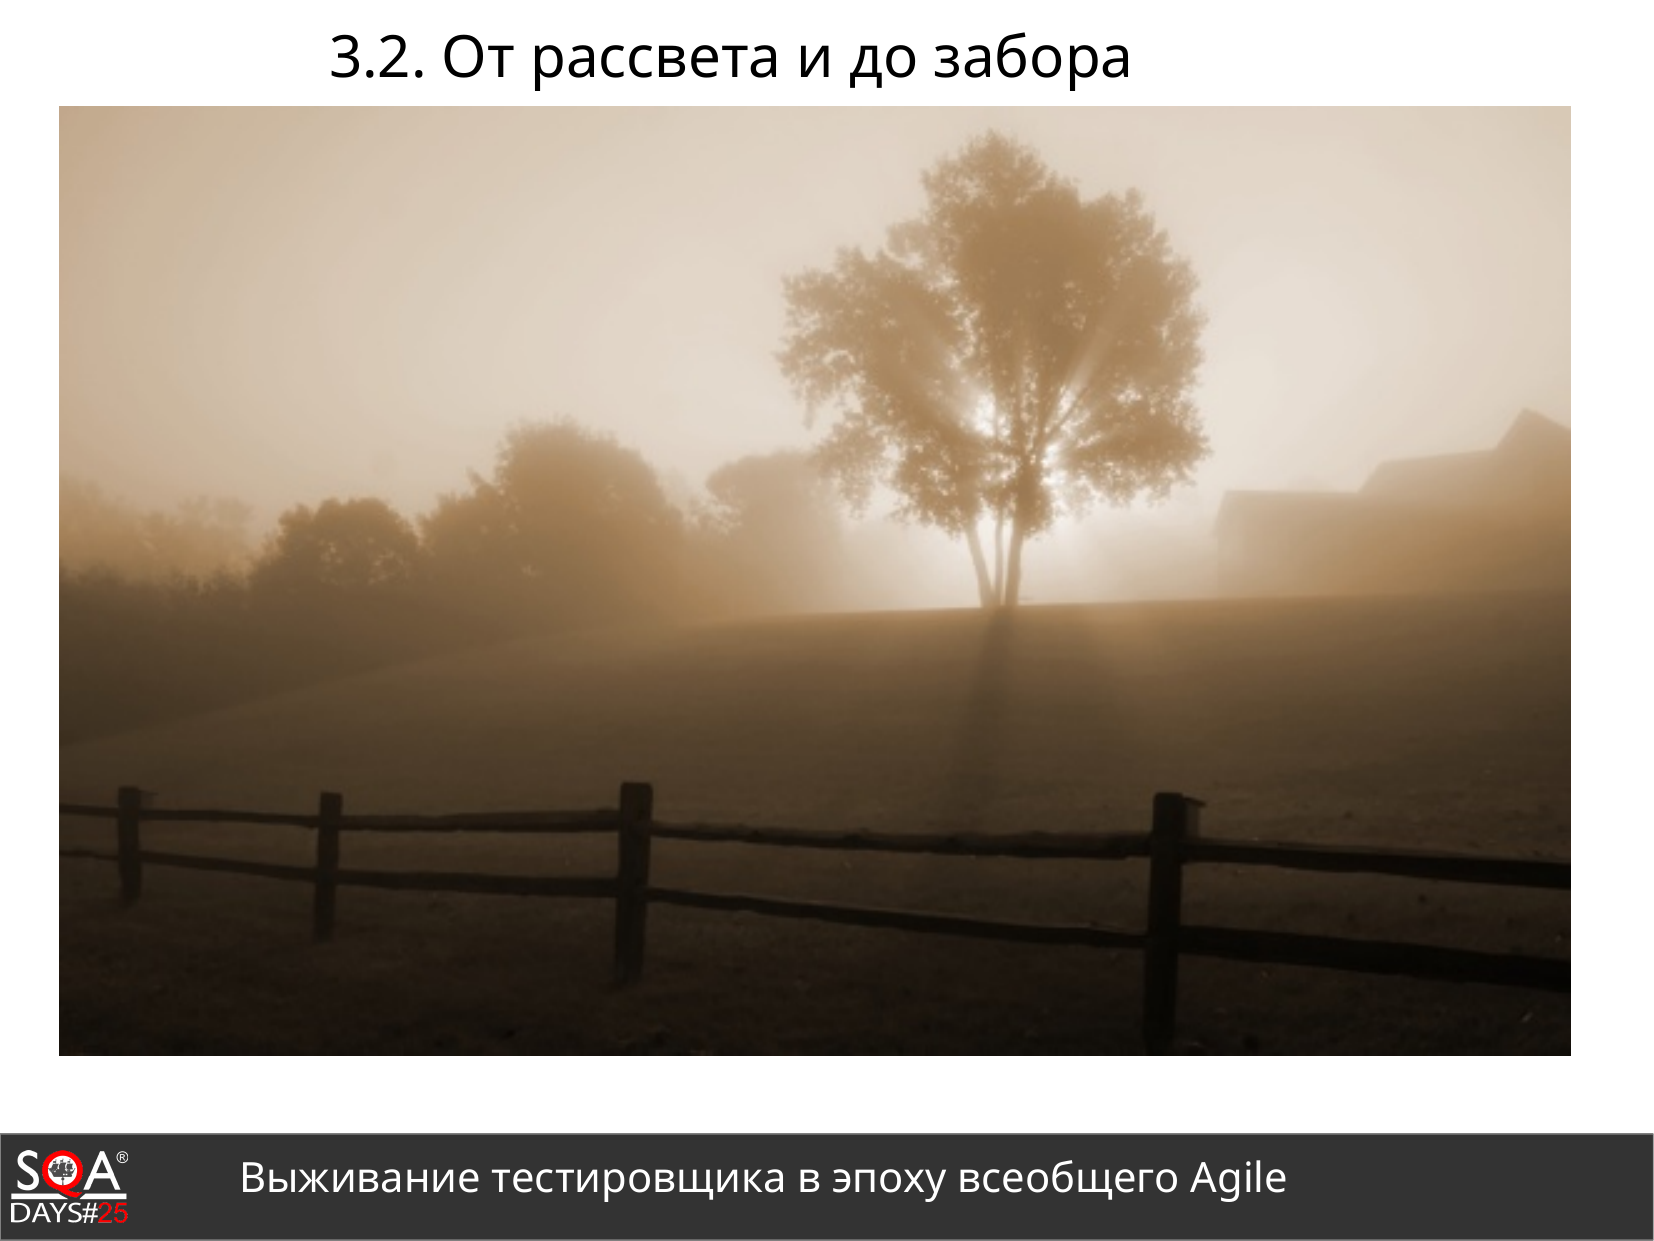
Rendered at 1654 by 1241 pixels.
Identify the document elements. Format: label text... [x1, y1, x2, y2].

text_box 3.2. От рассвета и до забора [314, 11, 1340, 106]
text_box [0, 1133, 1654, 1241]
picture [11, 1150, 128, 1223]
text_box Выживание тестировщика в эпоху всеобщего Agile [224, 1145, 1607, 1229]
picture [59, 106, 1571, 1056]
